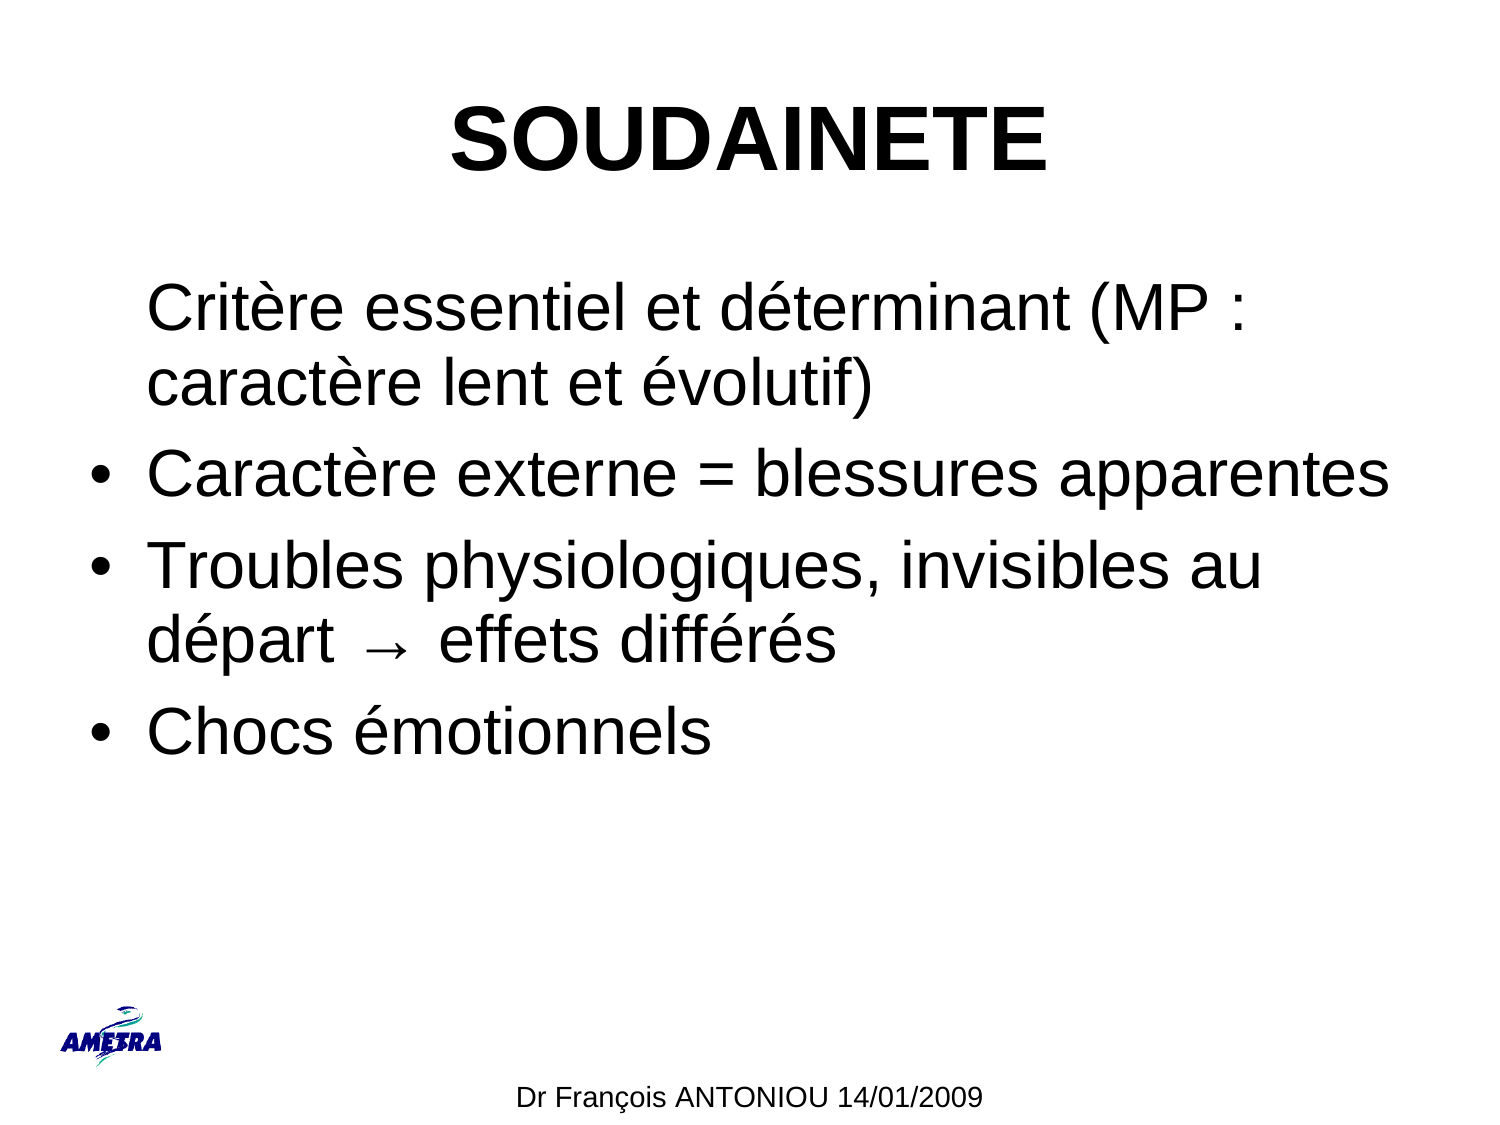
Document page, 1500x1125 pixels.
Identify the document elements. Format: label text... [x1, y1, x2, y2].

list Critère essentiel et déterminant (MP : caractère lent et évolutif) Caractère externe = blessures apparentes Troubles physiologiques, invisibles au départ → effets différés Chocs émotionnels [75, 262, 1426, 1005]
picture [41, 984, 184, 1093]
title SOUDAINETE [75, 45, 1426, 233]
